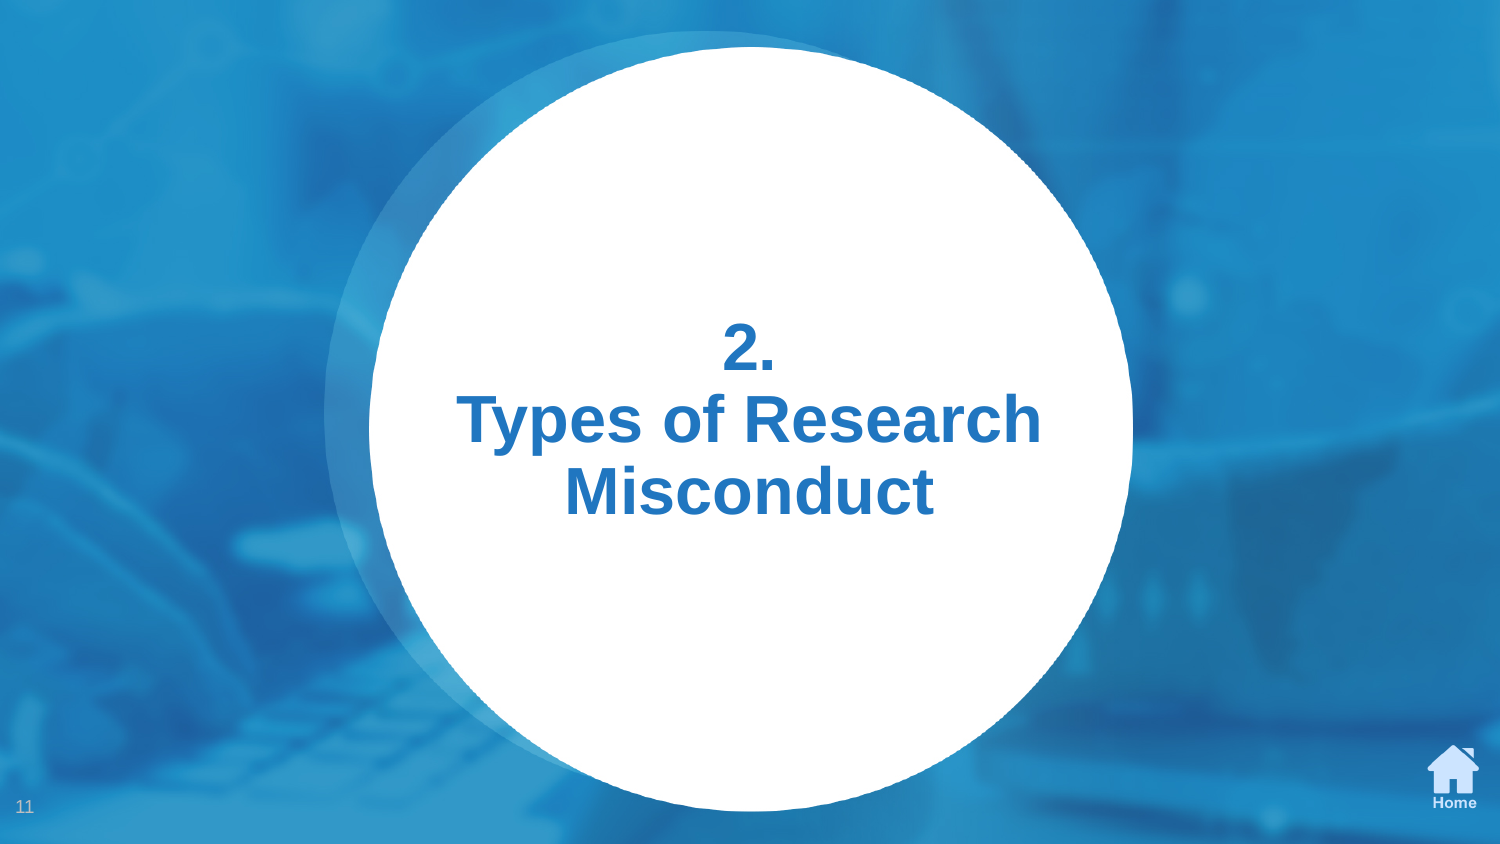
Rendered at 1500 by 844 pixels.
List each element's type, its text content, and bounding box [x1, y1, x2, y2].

text_box 11 [0, 783, 338, 829]
title 2. Types of Research Misconduct [440, 222, 1060, 619]
